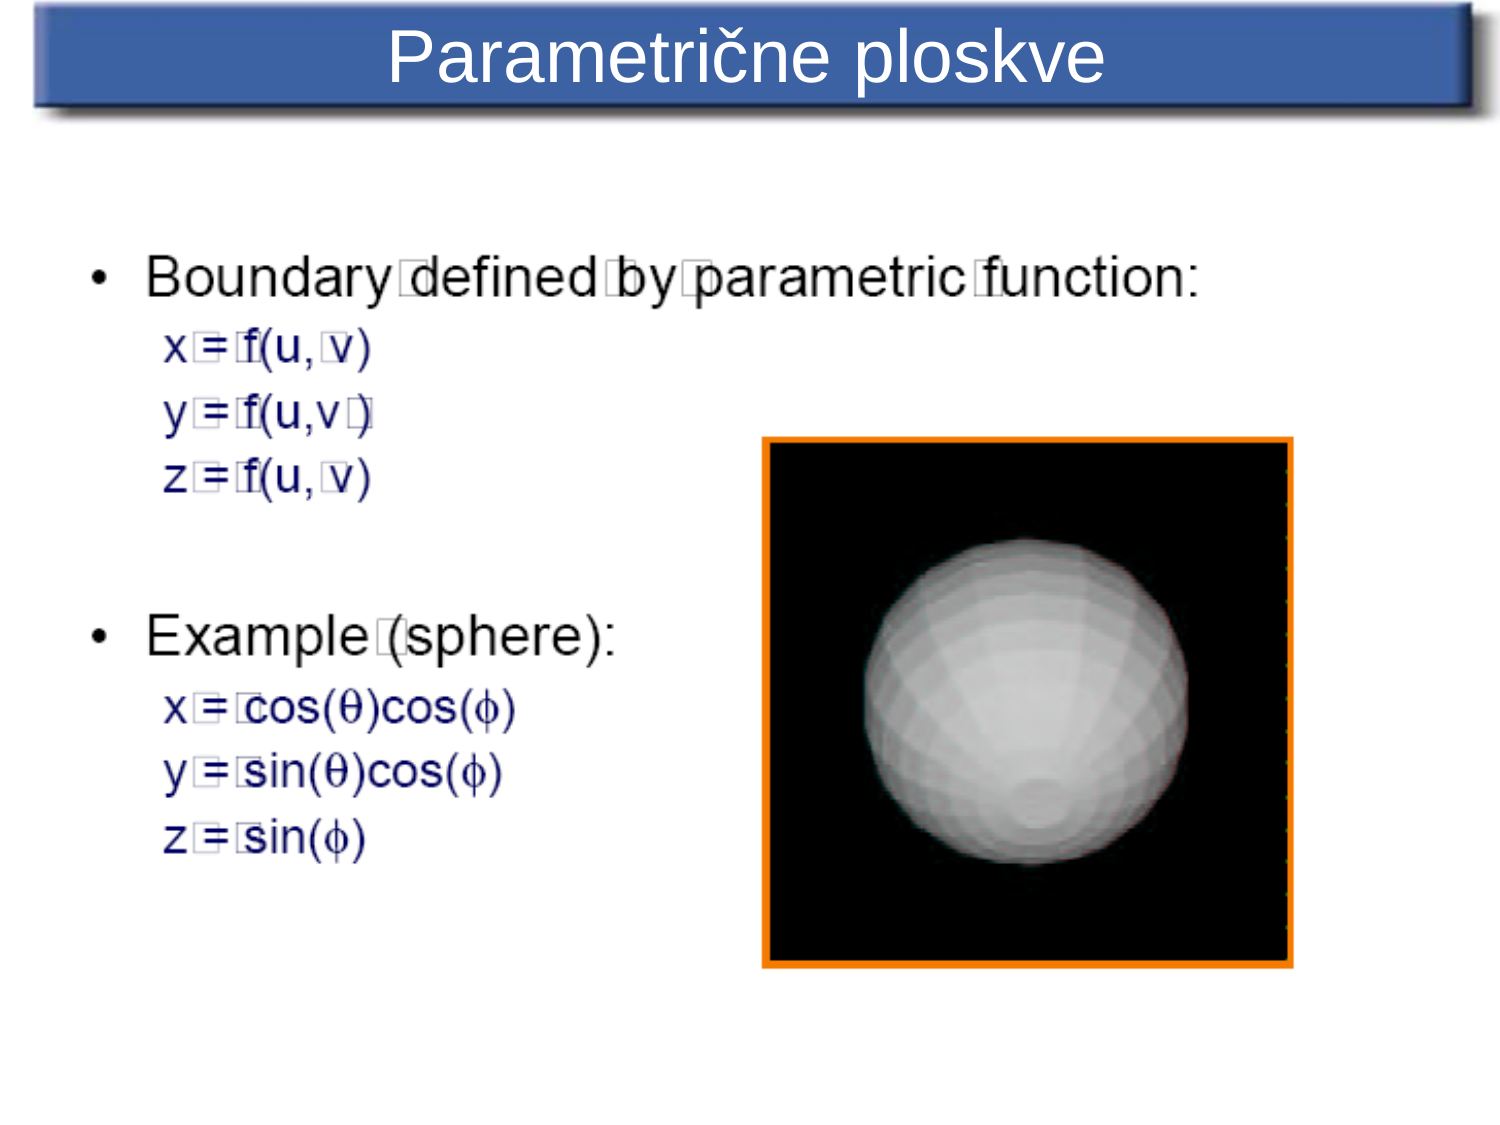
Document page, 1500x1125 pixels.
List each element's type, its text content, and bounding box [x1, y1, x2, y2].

picture [76, 231, 1424, 1095]
text_box Parametrične ploskve [372, 0, 1124, 106]
picture [32, 0, 1500, 127]
